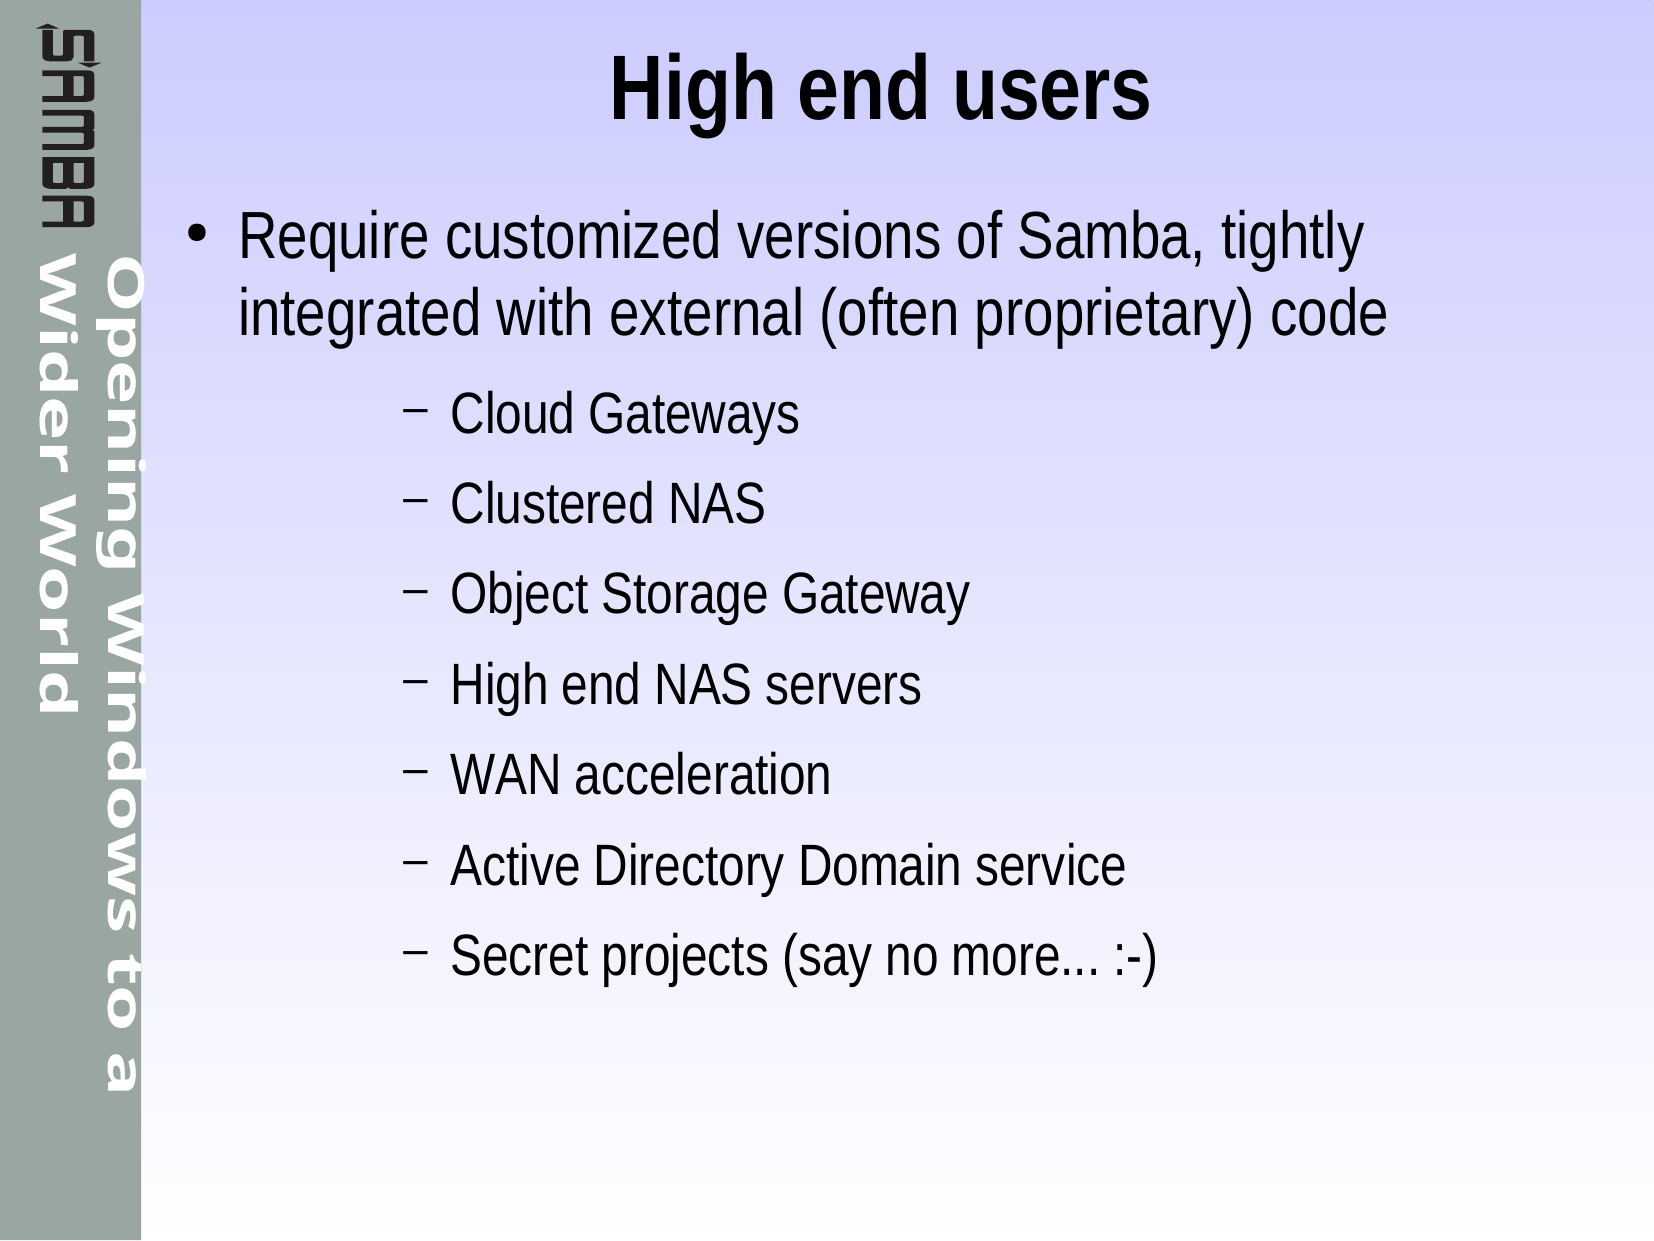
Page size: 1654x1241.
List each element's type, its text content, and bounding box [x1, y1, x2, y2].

title High end users [175, 0, 1588, 190]
list Require customized versions of Samba, tightly integrated with external (often proprietary) code Cloud Gateways Clustered NAS Object Storage Gateway High end NAS servers WAN acceleration Active Directory Domain service Secret projects (say no more... :-) [167, 195, 1580, 1104]
